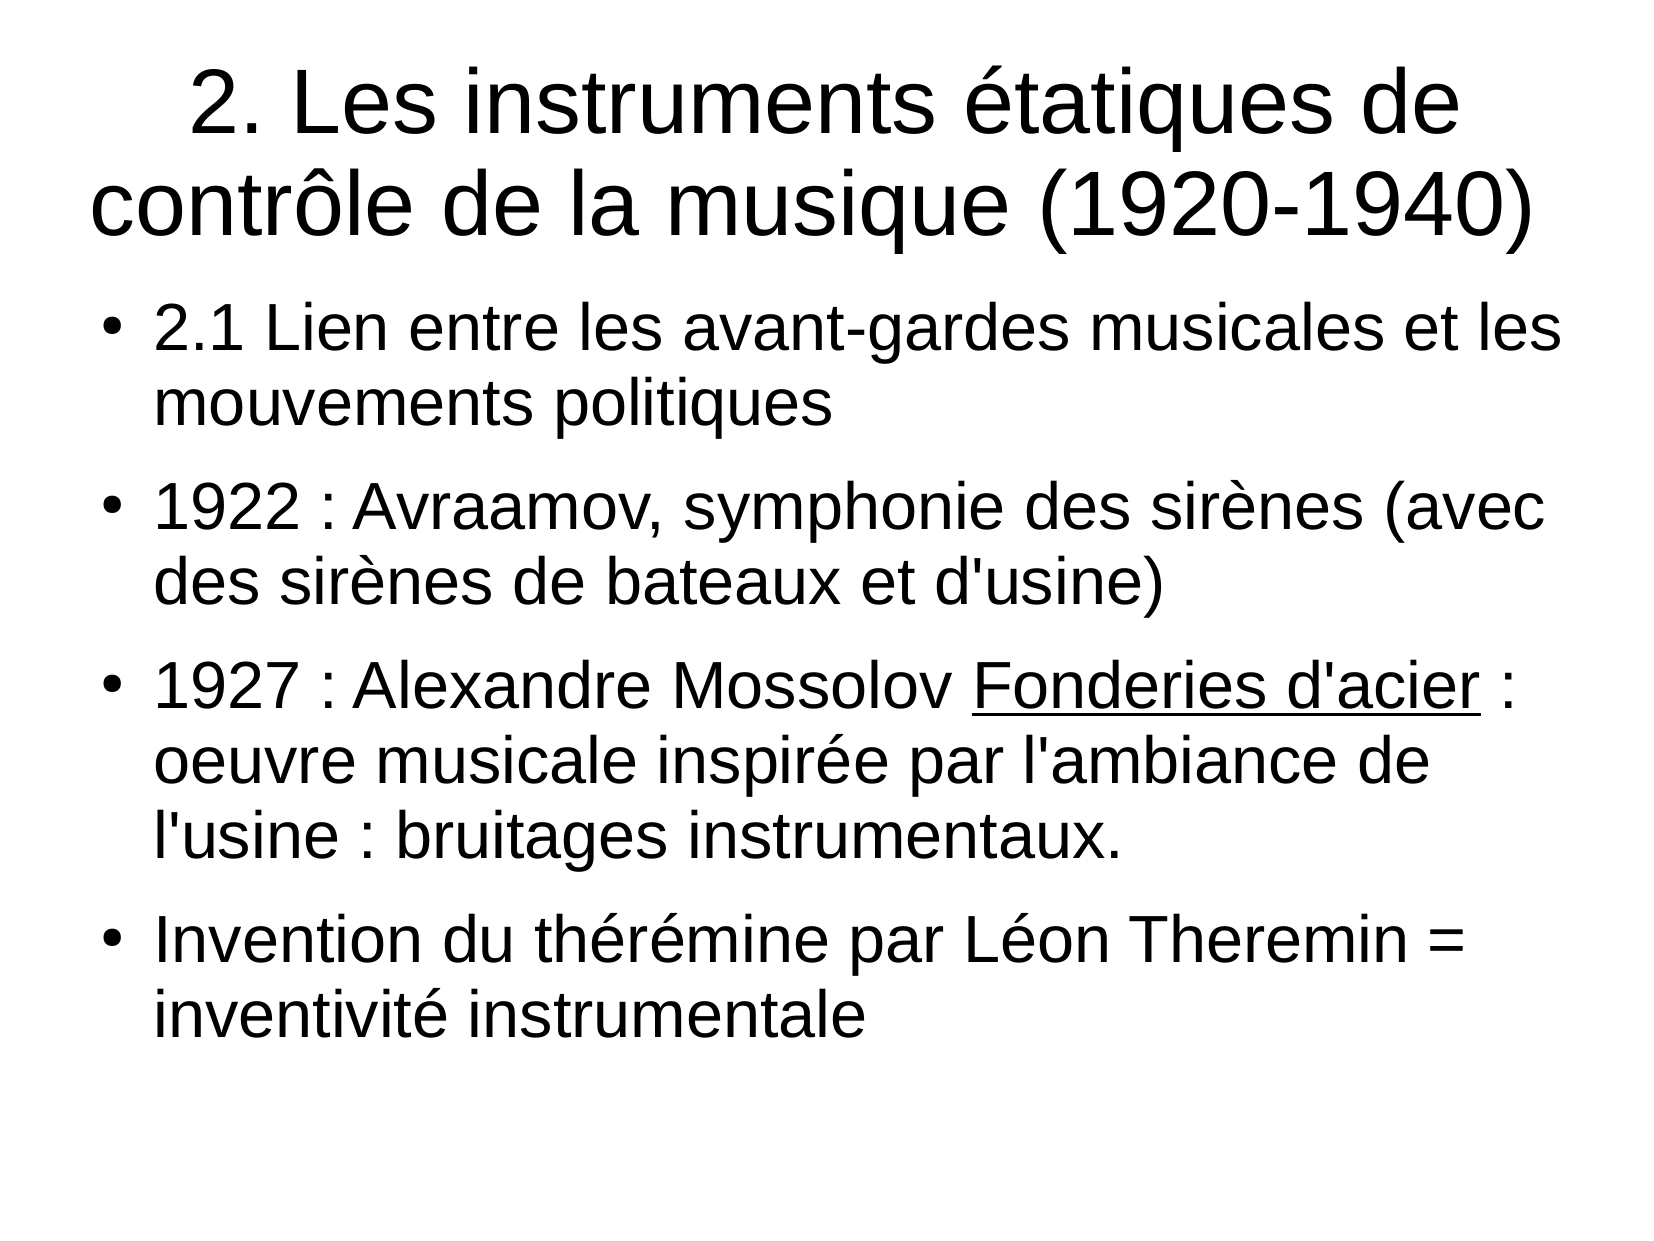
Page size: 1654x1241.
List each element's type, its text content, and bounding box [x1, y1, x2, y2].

title 2. Les instruments étatiques de contrôle de la musique (1920-1940) [82, 49, 1571, 257]
list 2.1 Lien entre les avant-gardes musicales et les mouvements politiques 1922 : Avraamov, symphonie des sirènes (avec des sirènes de bateaux et d'usine) 1927 : Alexandre Mossolov Fonderies d'acier : oeuvre musicale inspirée par l'ambiance de l'usine : bruitages instrumentaux. Invention du thérémine par Léon Theremin = inventivité instrumentale [82, 290, 1571, 1052]
